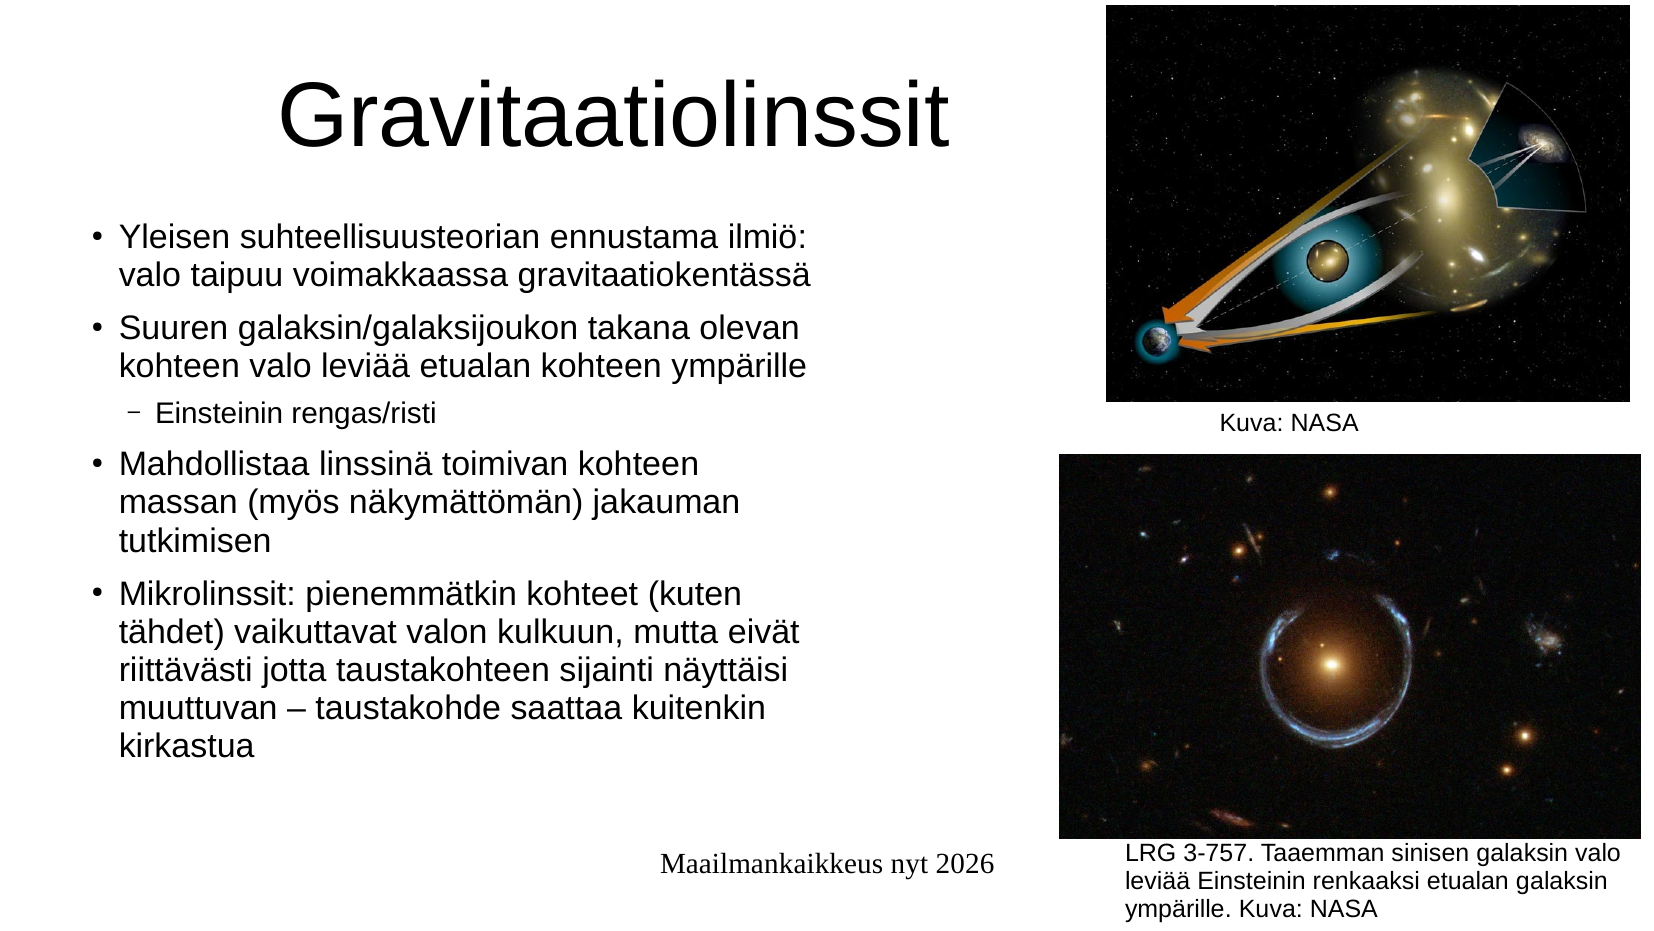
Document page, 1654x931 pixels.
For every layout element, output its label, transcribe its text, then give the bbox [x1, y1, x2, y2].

text_box LRG 3-757. Taaemman sinisen galaksin valo leviää Einsteinin renkaaksi etualan galaksin ympärille. Kuva: NASA [1110, 831, 1638, 931]
text_box Kuva: NASA [1204, 401, 1374, 445]
picture [1106, 5, 1630, 402]
list Yleisen suhteellisuusteorian ennustama ilmiö: valo taipuu voimakkaassa gravitaatiokentässä Suuren galaksin/galaksijoukon takana olevan kohteen valo leviää etualan kohteen ympärille Einsteinin rengas/risti Mahdollistaa linssinä toimivan kohteen massan (myös näkymättömän) jakauman tutkimisen Mikrolinssit: pienemmätkin kohteet (kuten tähdet) vaikuttavat valon kulkuun, mutta eivät riittävästi jotta taustakohteen sijainti näyttäisi muuttuvan – taustakohde saattaa kuitenkin kirkastua [82, 217, 827, 827]
picture [1059, 454, 1641, 839]
title Gravitaatiolinssit [82, 37, 1106, 193]
